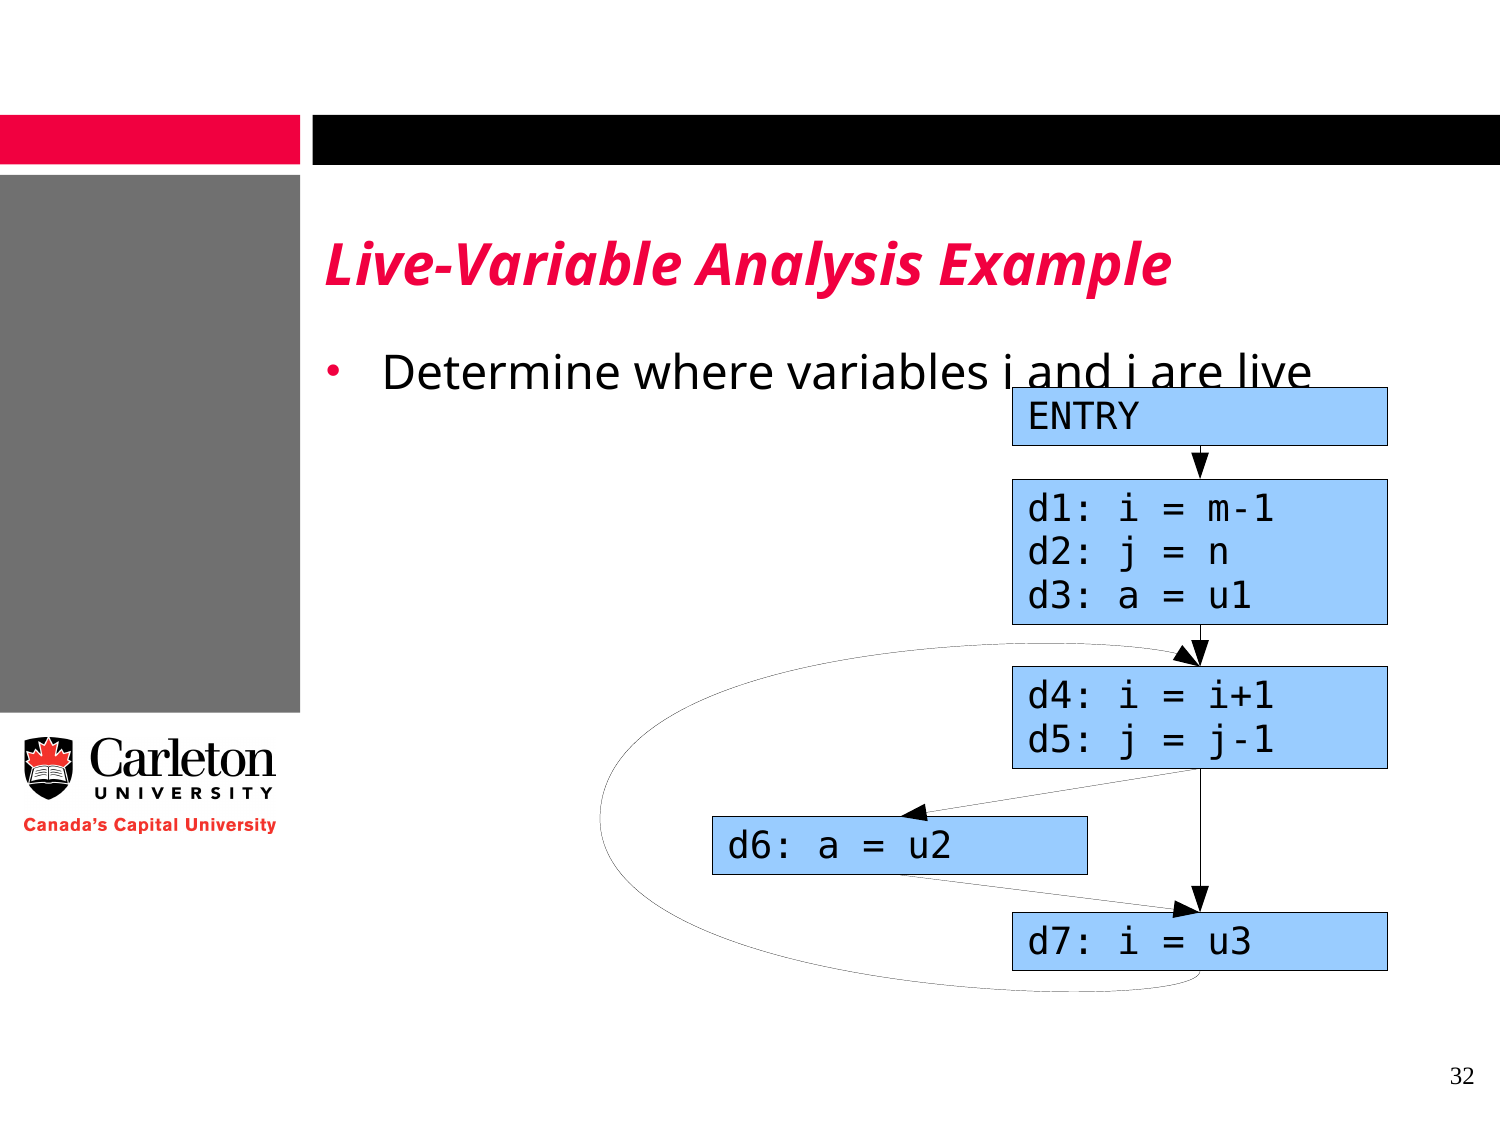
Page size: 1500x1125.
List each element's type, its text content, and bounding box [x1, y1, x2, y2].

picture [24, 737, 276, 834]
text_box d1: i = m-1 d2: j = n d3: a = u1 [1012, 479, 1388, 625]
text_box ENTRY [1012, 387, 1388, 446]
text_box d7: i = u3 [1012, 912, 1388, 971]
title Live-Variable Analysis Example [324, 187, 1450, 324]
list Determine where variables i and j are live [324, 324, 1450, 1068]
text_box d6: a = u2 [712, 816, 1088, 875]
text_box d4: i = i+1 d5: j = j-1 [1012, 666, 1388, 769]
